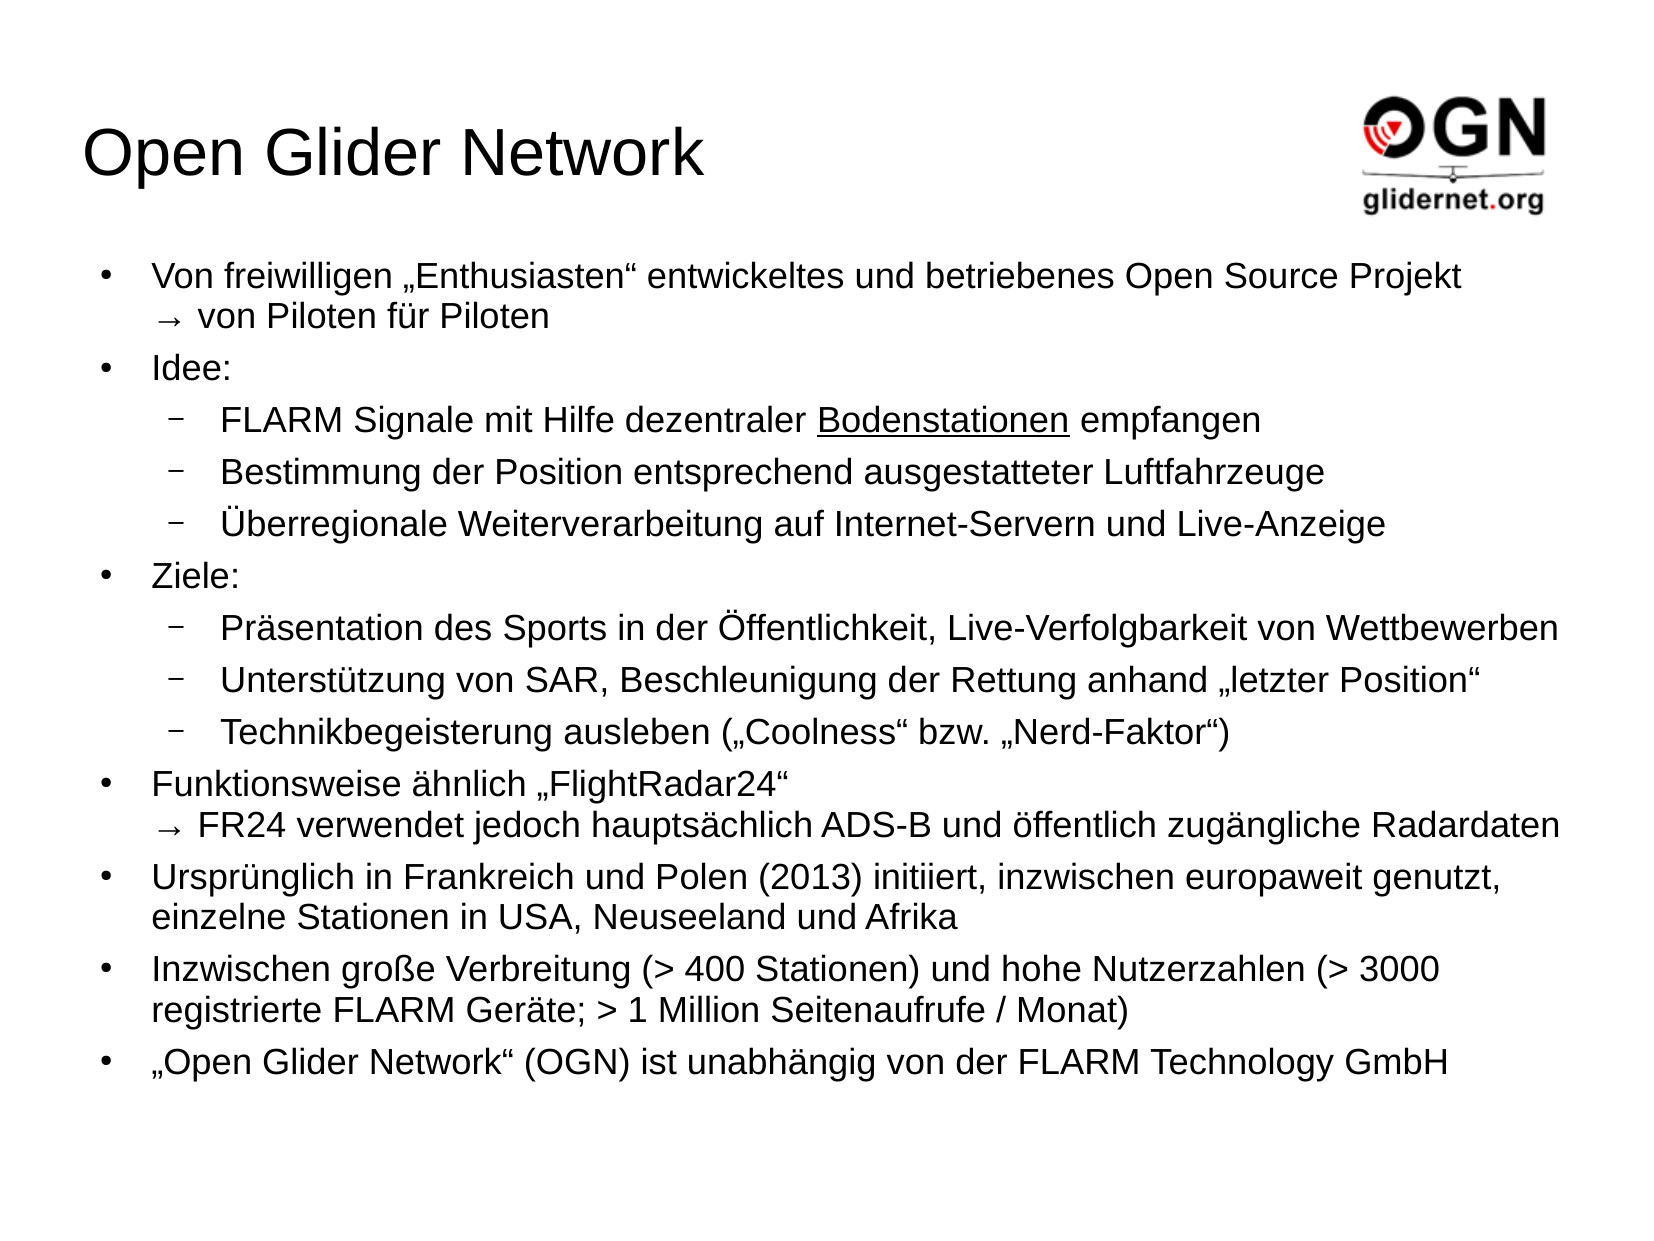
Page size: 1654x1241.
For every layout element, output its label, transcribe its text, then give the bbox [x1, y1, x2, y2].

picture [1336, 34, 1571, 255]
list Von freiwilligen „Enthusiasten“ entwickeltes und betriebenes Open Source Projekt → von Piloten für Piloten Idee: FLARM Signale mit Hilfe dezentraler Bodenstationen empfangen Bestimmung der Position entsprechend ausgestatteter Luftfahrzeuge Überregionale Weiterverarbeitung auf Internet-Servern und Live-Anzeige Ziele: Präsentation des Sports in der Öffentlichkeit, Live-Verfolgbarkeit von Wettbewerben Unterstützung von SAR, Beschleunigung der Rettung anhand „letzter Position“ Technikbegeisterung ausleben („Coolness“ bzw. „Nerd-Faktor“) Funktionsweise ähnlich „FlightRadar24“ → FR24 verwendet jedoch hauptsächlich ADS-B und öffentlich zugängliche Radardaten Ursprünglich in Frankreich und Polen (2013) initiiert, inzwischen europaweit genutzt, einzelne Stationen in USA, Neuseeland und Afrika Inzwischen große Verbreitung (> 400 Stationen) und hohe Nutzerzahlen (> 3000 registrierte FLARM Geräte; > 1 Million Seitenaufrufe / Monat) „Open Glider Network“ (OGN) ist unabhängig von der FLARM Technology GmbH [82, 255, 1571, 1144]
title Open Glider Network [82, 48, 1337, 255]
